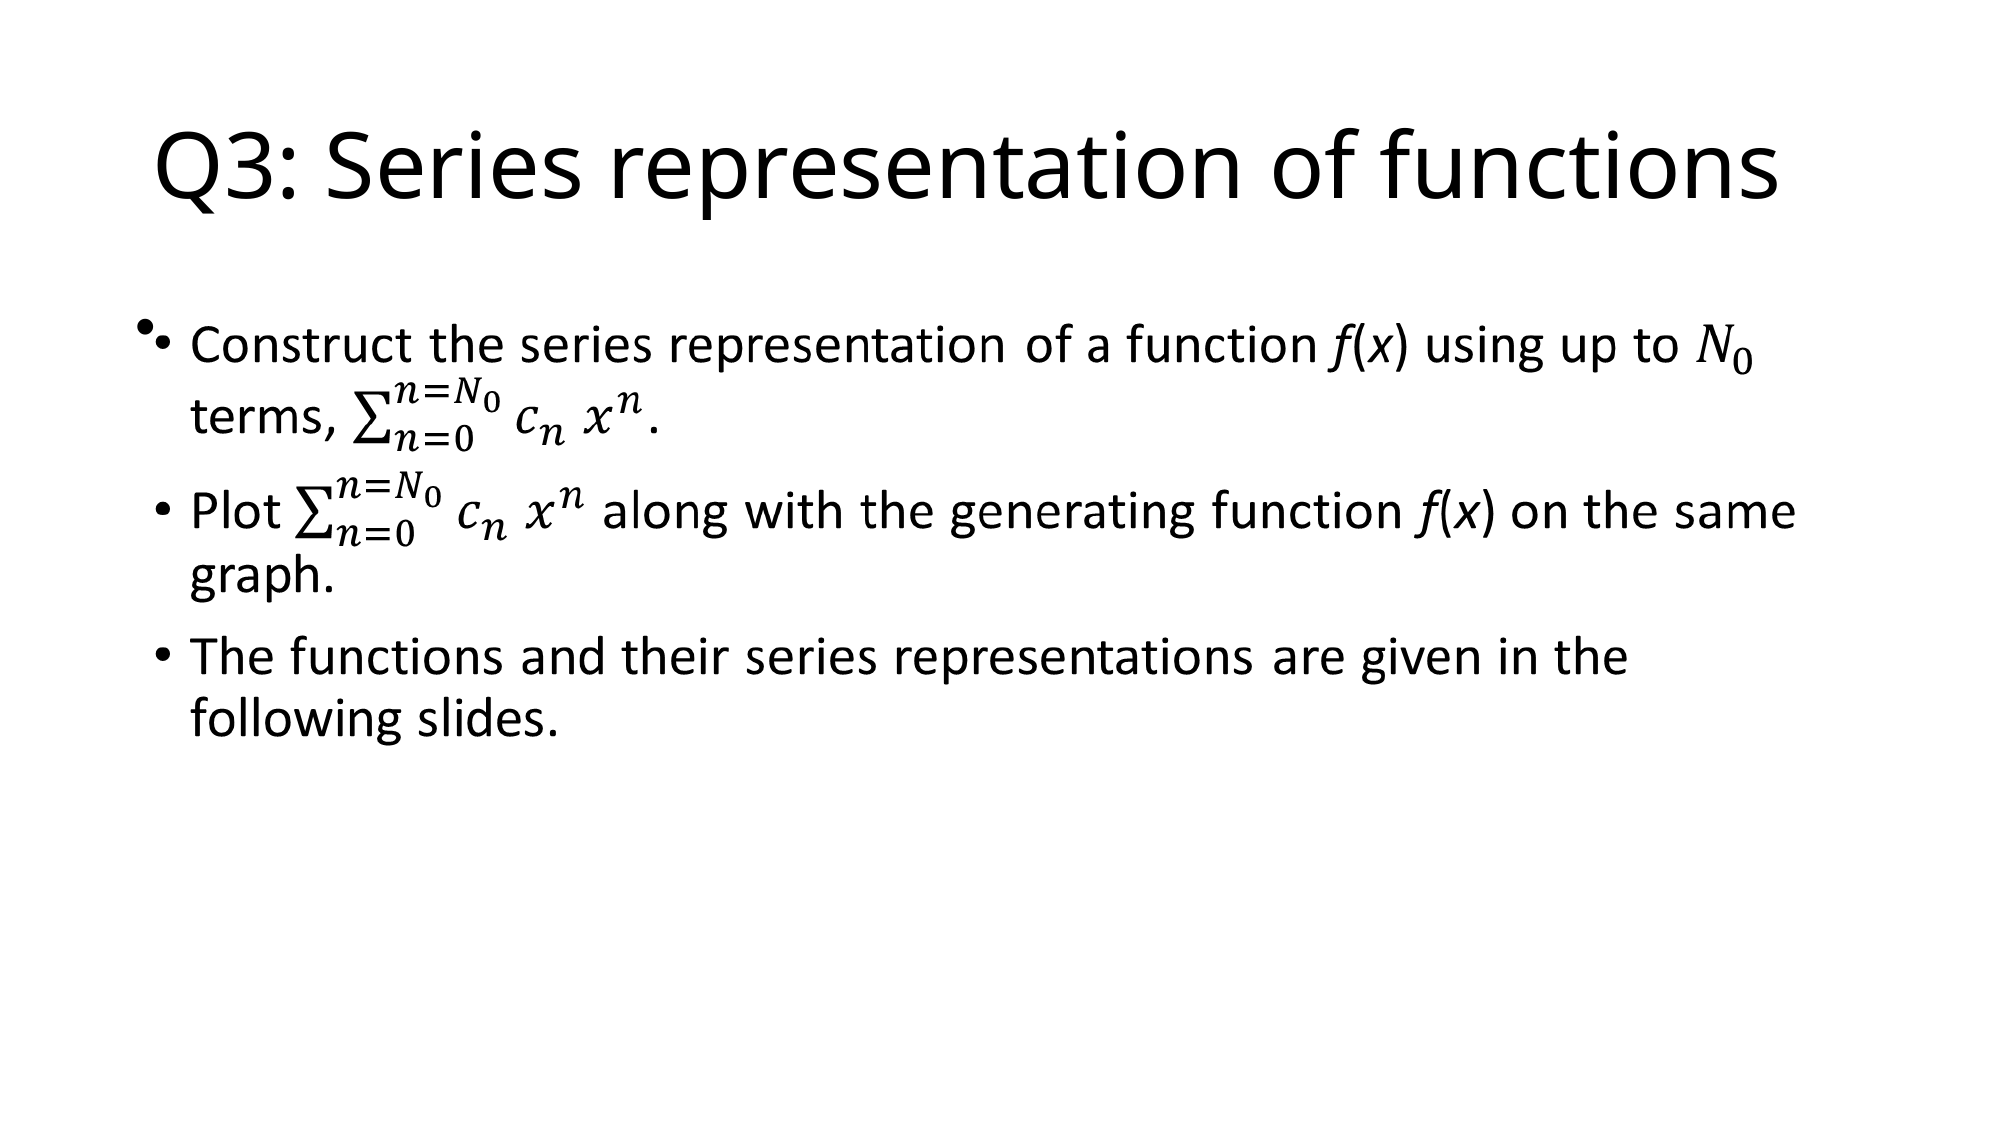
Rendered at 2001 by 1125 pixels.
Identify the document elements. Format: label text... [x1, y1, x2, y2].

title Q3: Series representation of functions [137, 59, 1863, 278]
list [120, 291, 1845, 1006]
